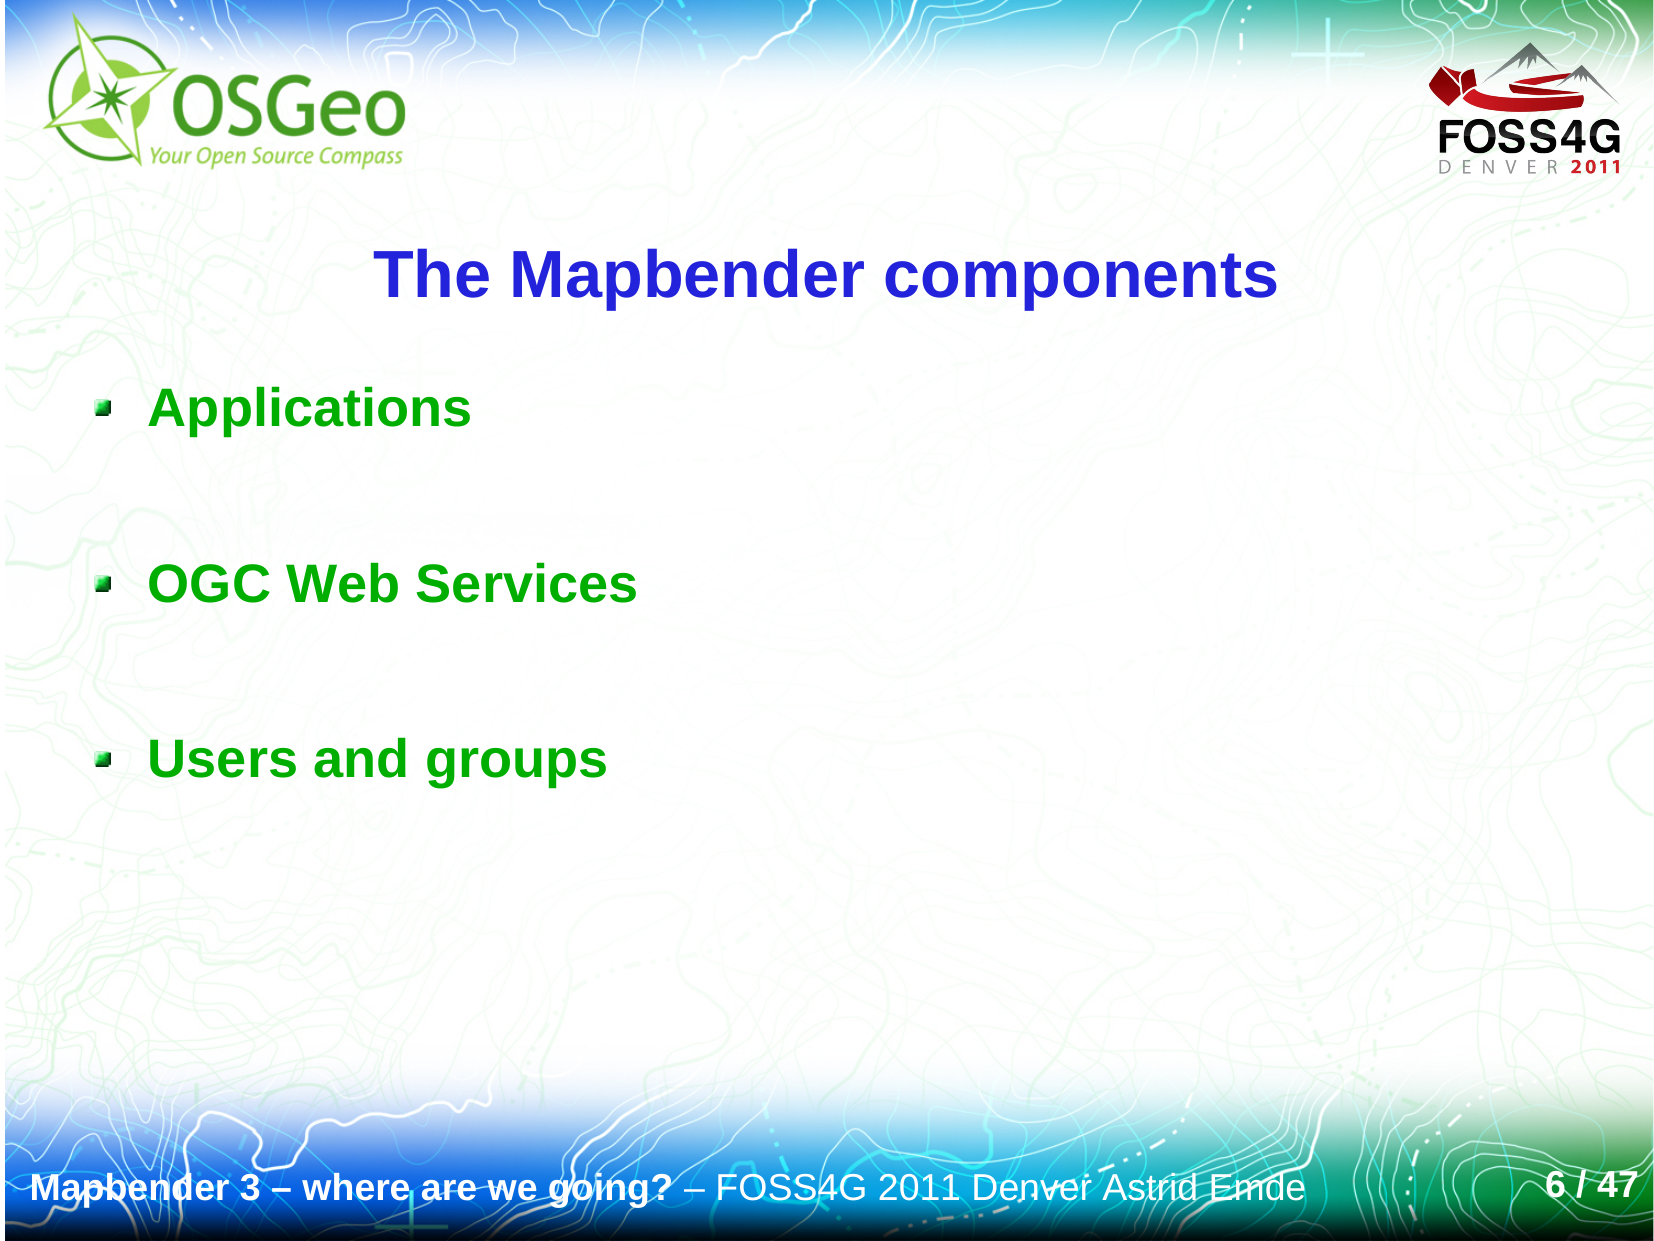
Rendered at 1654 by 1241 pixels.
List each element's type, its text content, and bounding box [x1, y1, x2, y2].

list Applications OGC Web Services Users and groups [76, 377, 1565, 1182]
picture [5, 0, 1654, 1241]
title The Mapbender components [82, 208, 1571, 342]
